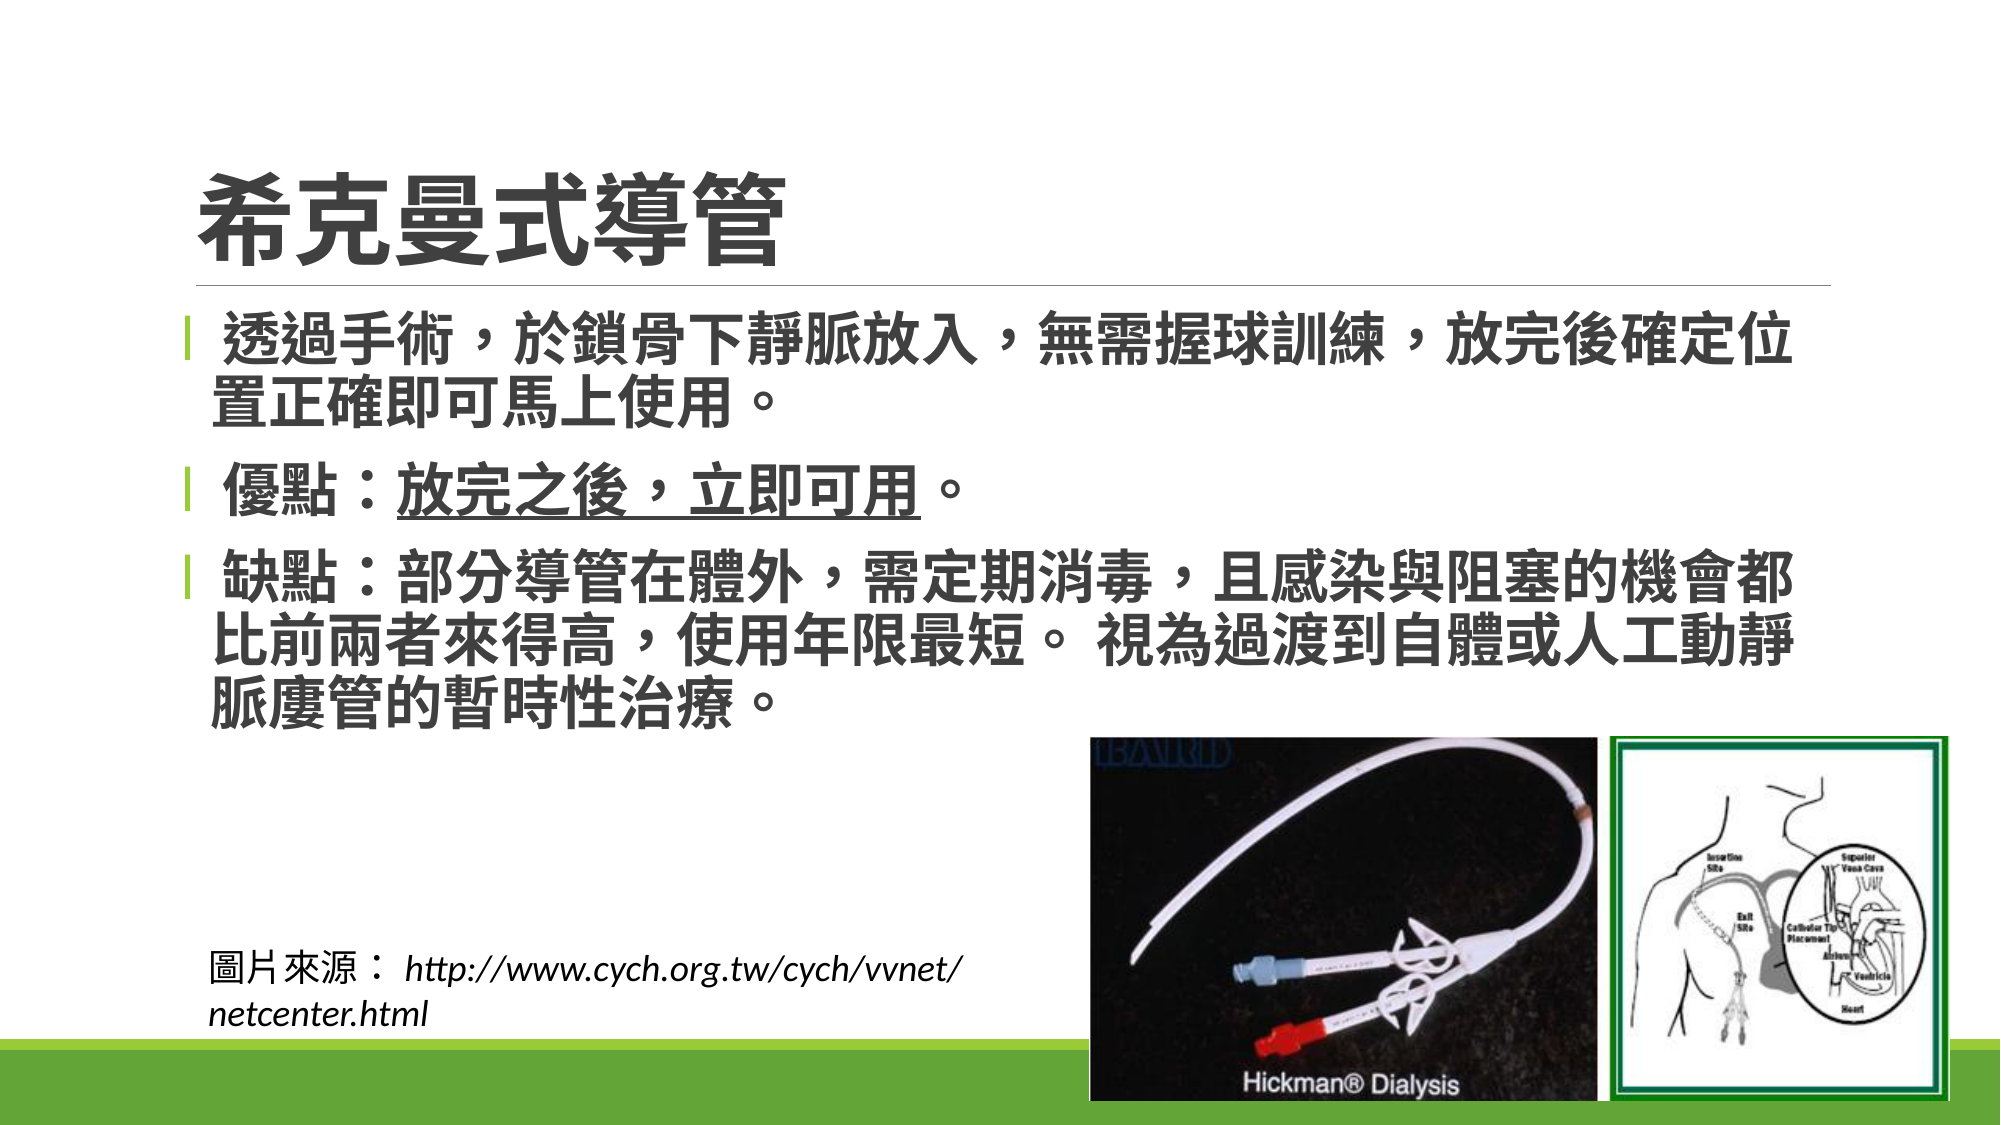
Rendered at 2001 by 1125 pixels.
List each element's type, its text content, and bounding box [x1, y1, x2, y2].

picture [1089, 736, 1950, 1101]
text_box 圖片來源：http://www.cych.org.tw/cych/vvnet/netcenter.html [193, 892, 1044, 1042]
title 希克曼式導管 [180, 47, 1831, 286]
list 透過手術，於鎖骨下靜脈放入，無需握球訓練，放完後確定位置正確即可馬上使用。 優點：放完之後，立即可用。 缺點：部分導管在體外，需定期消毒，且感染與阻塞的機會都比前兩者來得高，使用年限最短。 視為過渡到自體或人工動靜脈廔管的暫時性治療。 [180, 302, 1831, 963]
